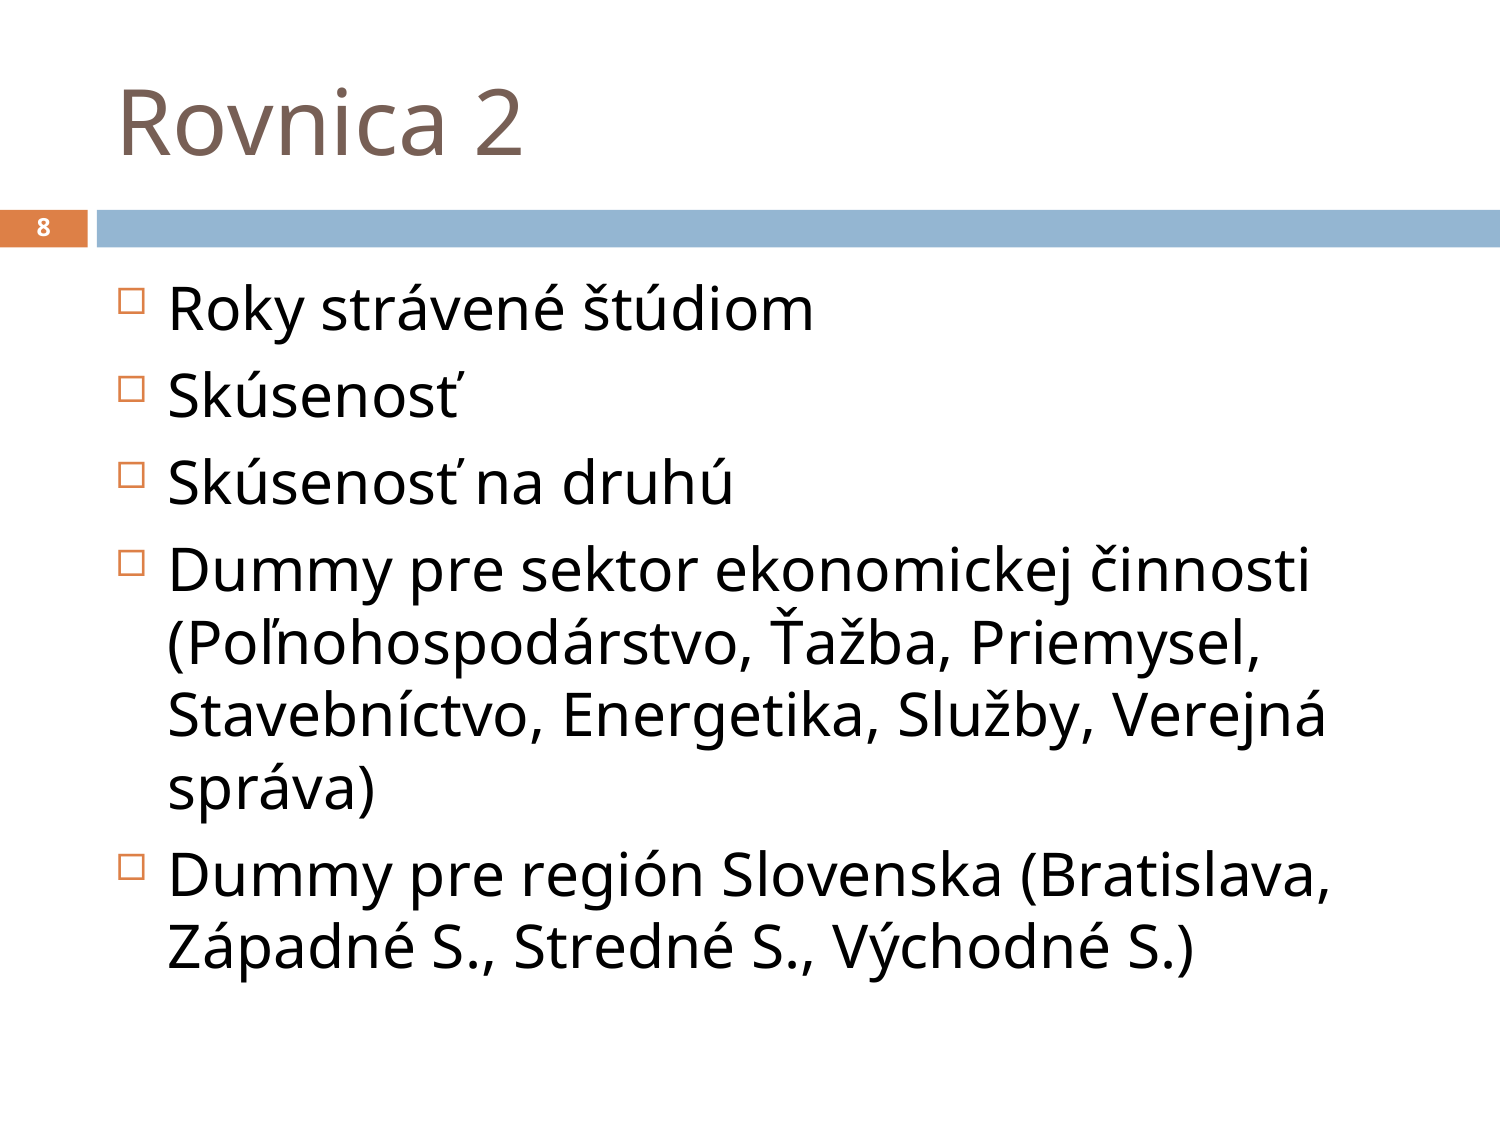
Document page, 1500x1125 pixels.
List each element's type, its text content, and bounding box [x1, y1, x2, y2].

text_box <number> [0, 208, 88, 249]
title Rovnica 2 [100, 37, 1438, 201]
list Roky strávené štúdiom Skúsenosť Skúsenosť na druhú Dummy pre sektor ekonomickej činnosti (Poľnohospodárstvo, Ťažba, Priemysel, Stavebníctvo, Energetika, Služby, Verejná správa) Dummy pre región Slovenska (Bratislava, Západné S., Stredné S., Východné S.) [100, 262, 1438, 1000]
